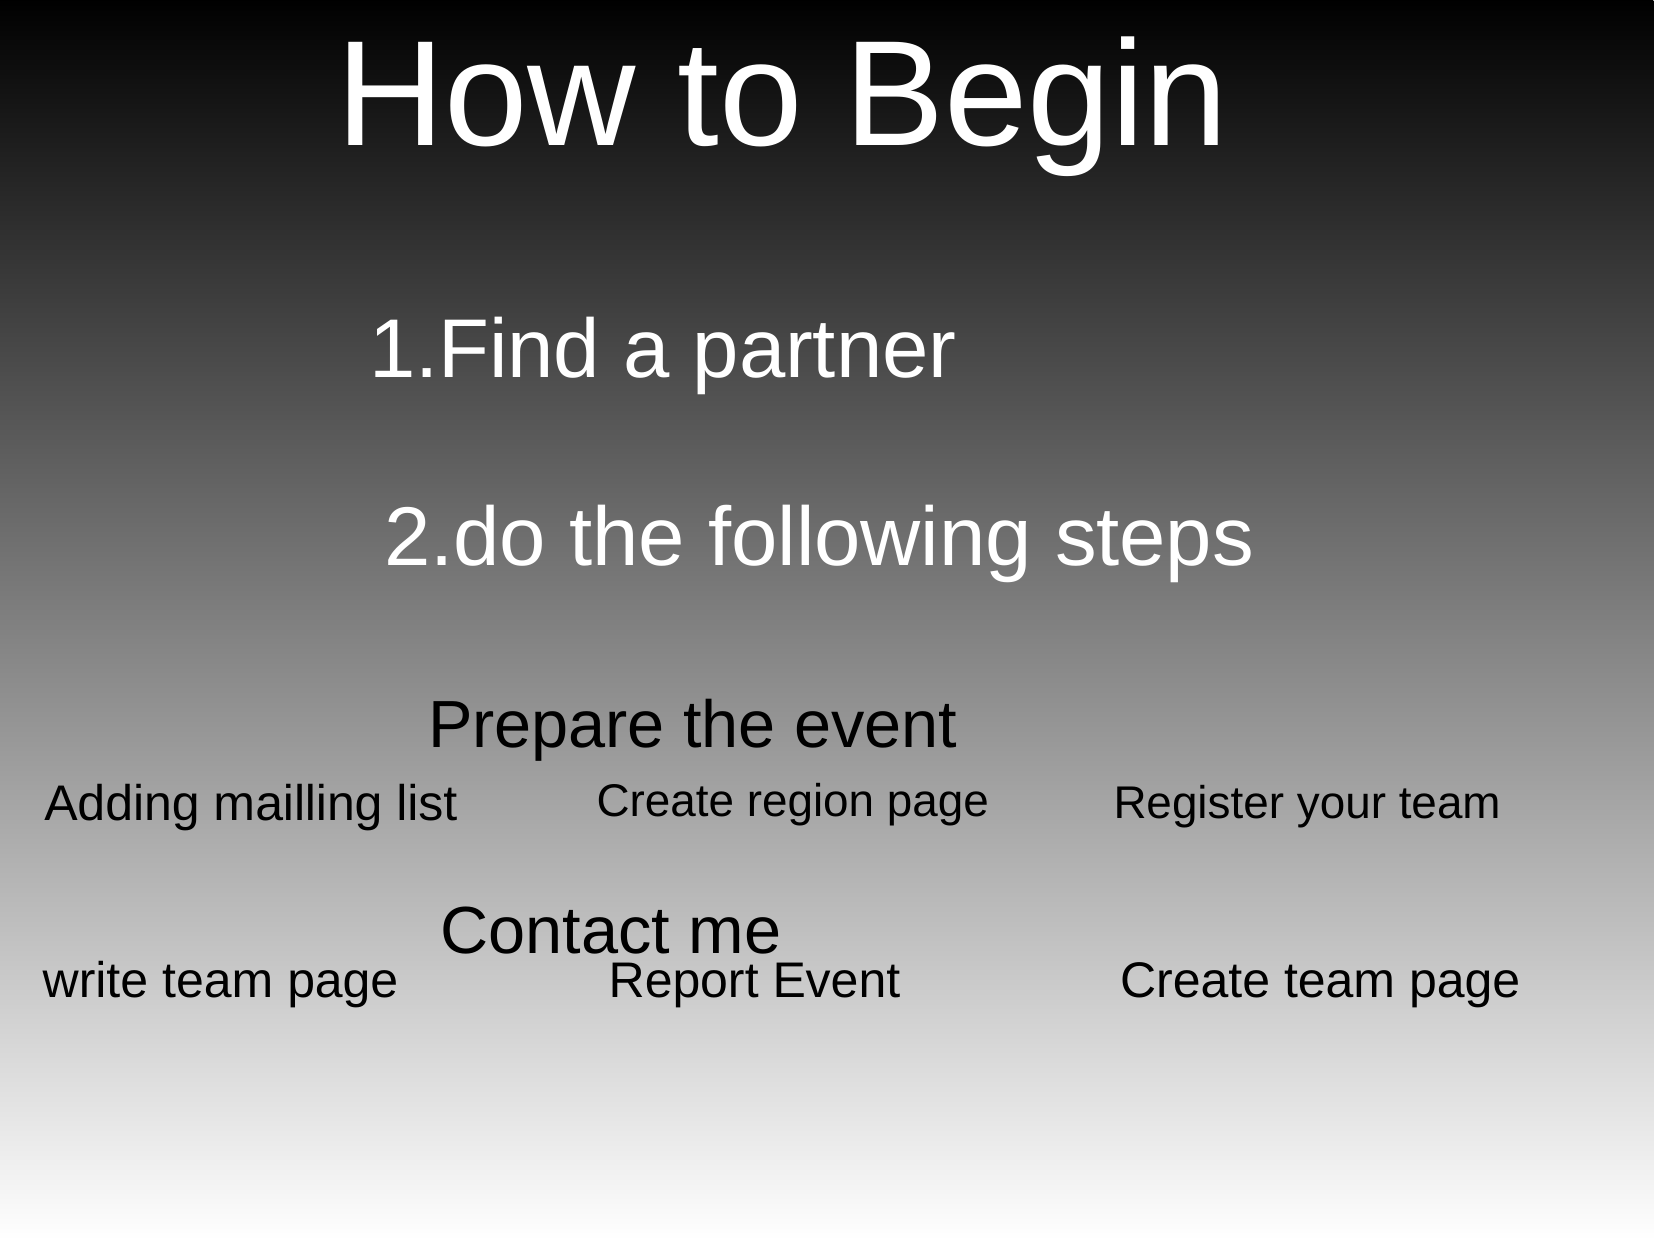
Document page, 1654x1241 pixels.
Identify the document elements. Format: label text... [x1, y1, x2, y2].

text_box 1.Find a partner [354, 295, 972, 404]
text_box Contact me [425, 885, 798, 976]
text_box 2.do the following steps [369, 482, 1270, 591]
text_box Prepare the event [413, 679, 975, 769]
title How to Begin [295, 9, 1270, 178]
text_box write team page [27, 944, 414, 1016]
text_box Register your team [1098, 770, 1516, 837]
text_box Report Event [593, 944, 916, 1016]
text_box Create team page [1105, 944, 1536, 1016]
text_box Adding mailling list [29, 767, 473, 839]
text_box Create region page [581, 767, 1004, 834]
